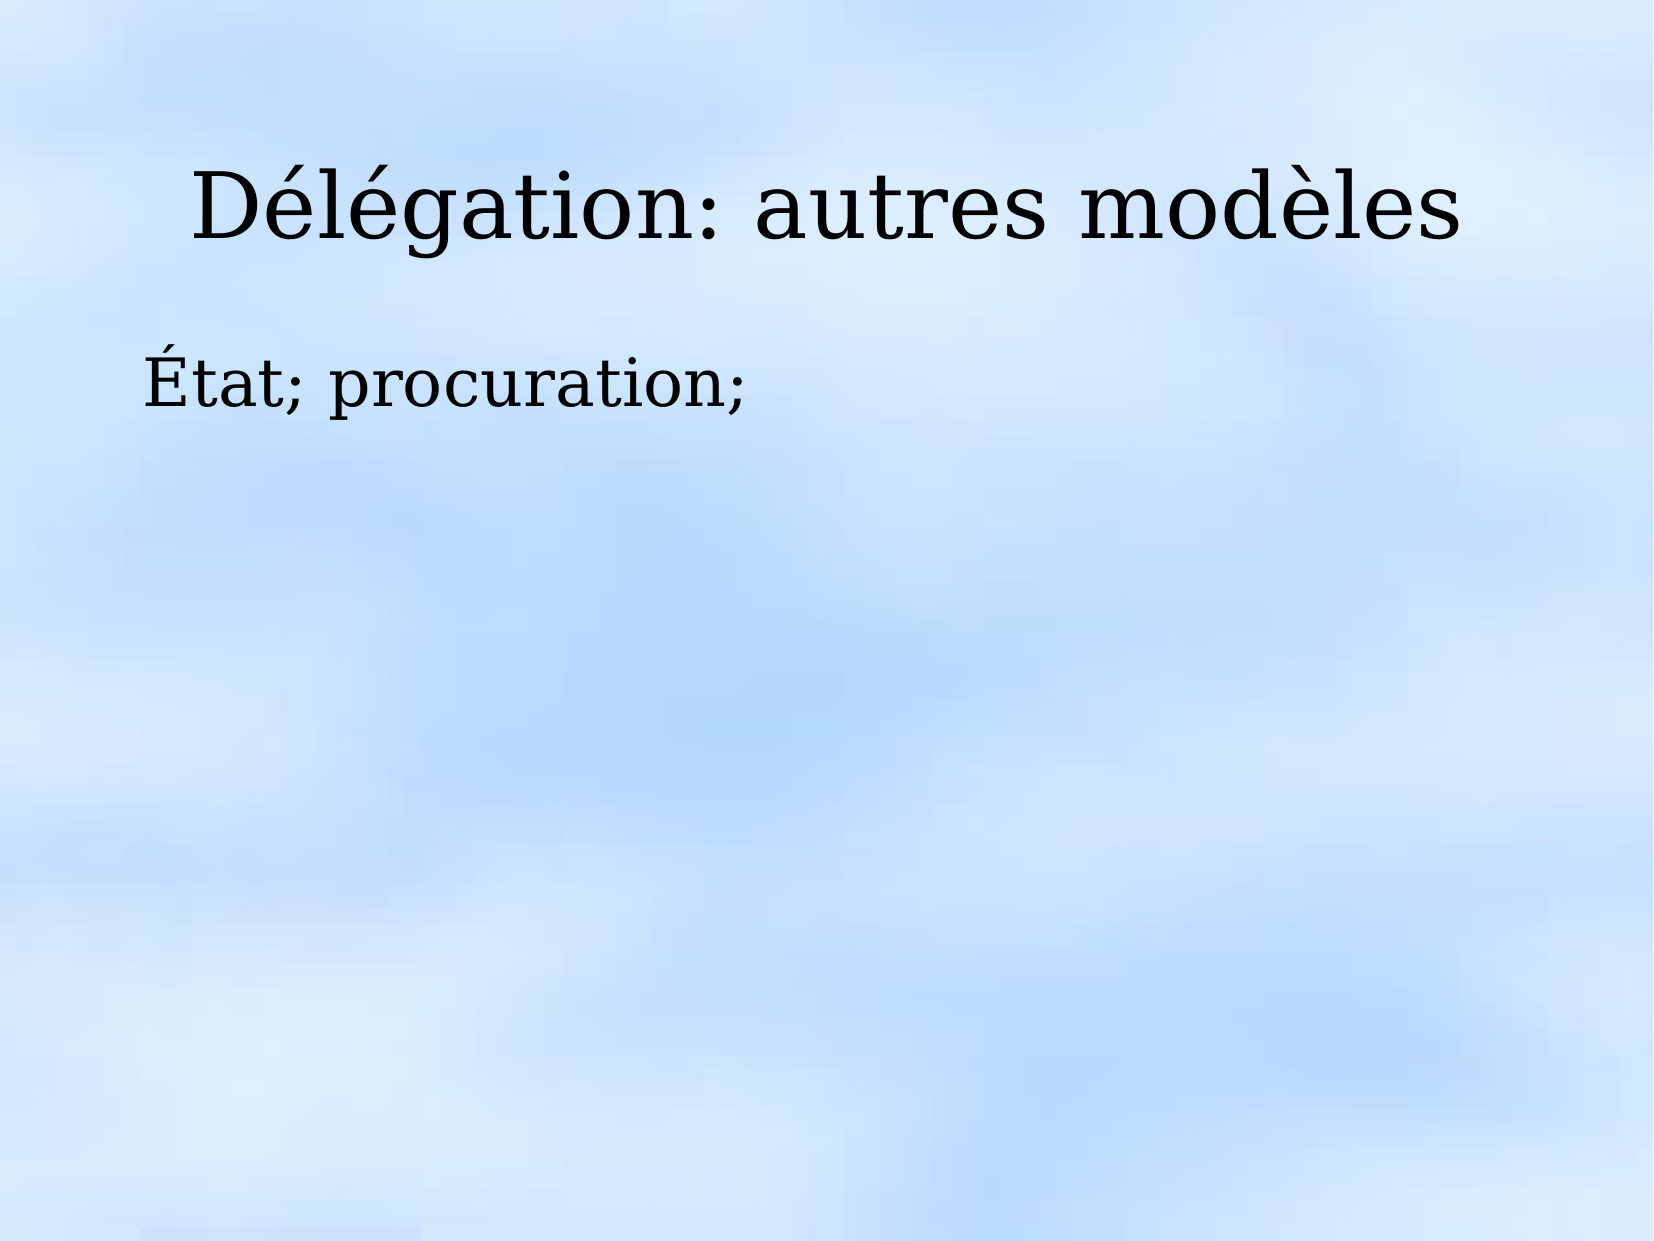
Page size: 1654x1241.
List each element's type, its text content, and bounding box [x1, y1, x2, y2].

list État; procuration; [121, 344, 1534, 1127]
picture [0, 0, 1654, 1241]
title Délégation: autres modèles [121, 102, 1534, 311]
